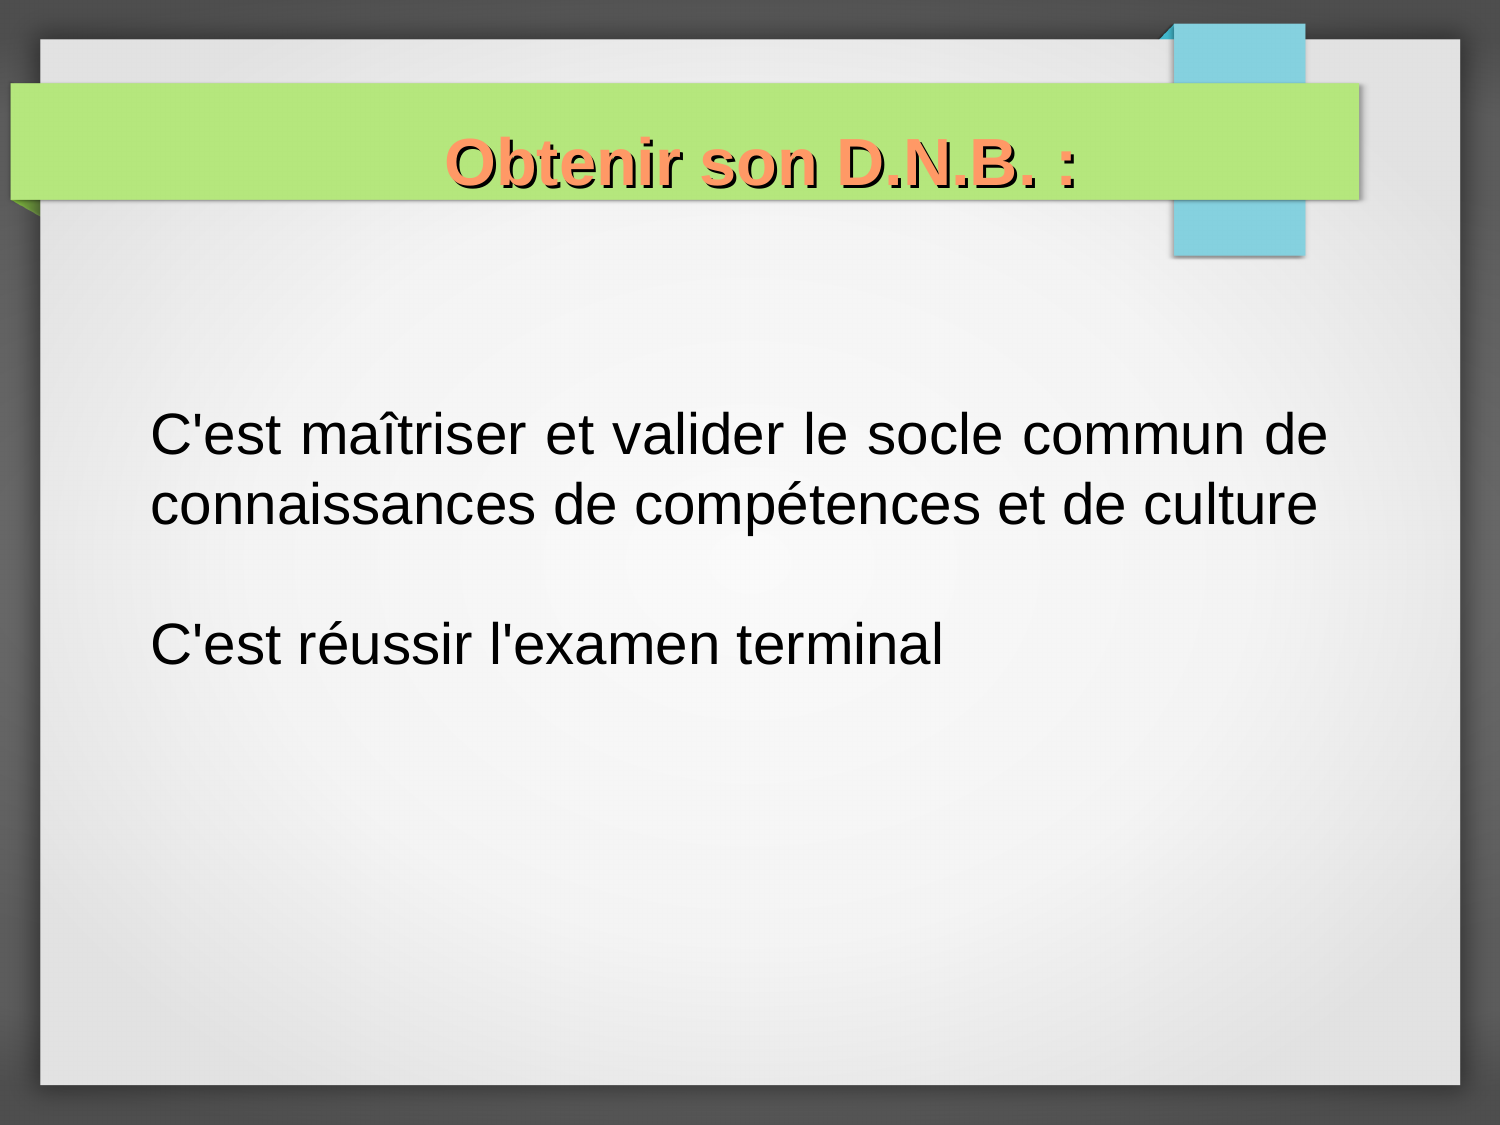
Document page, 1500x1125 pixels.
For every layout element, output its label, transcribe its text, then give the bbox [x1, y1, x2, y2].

picture [0, 0, 1500, 1125]
title Obtenir son D.N.B. : [236, 110, 1287, 207]
subtitle [75, 311, 1395, 1032]
text_box C'est maîtriser et valider le socle commun de connaissances de compétences et de culture C'est réussir l'examen terminal [150, 396, 1350, 729]
